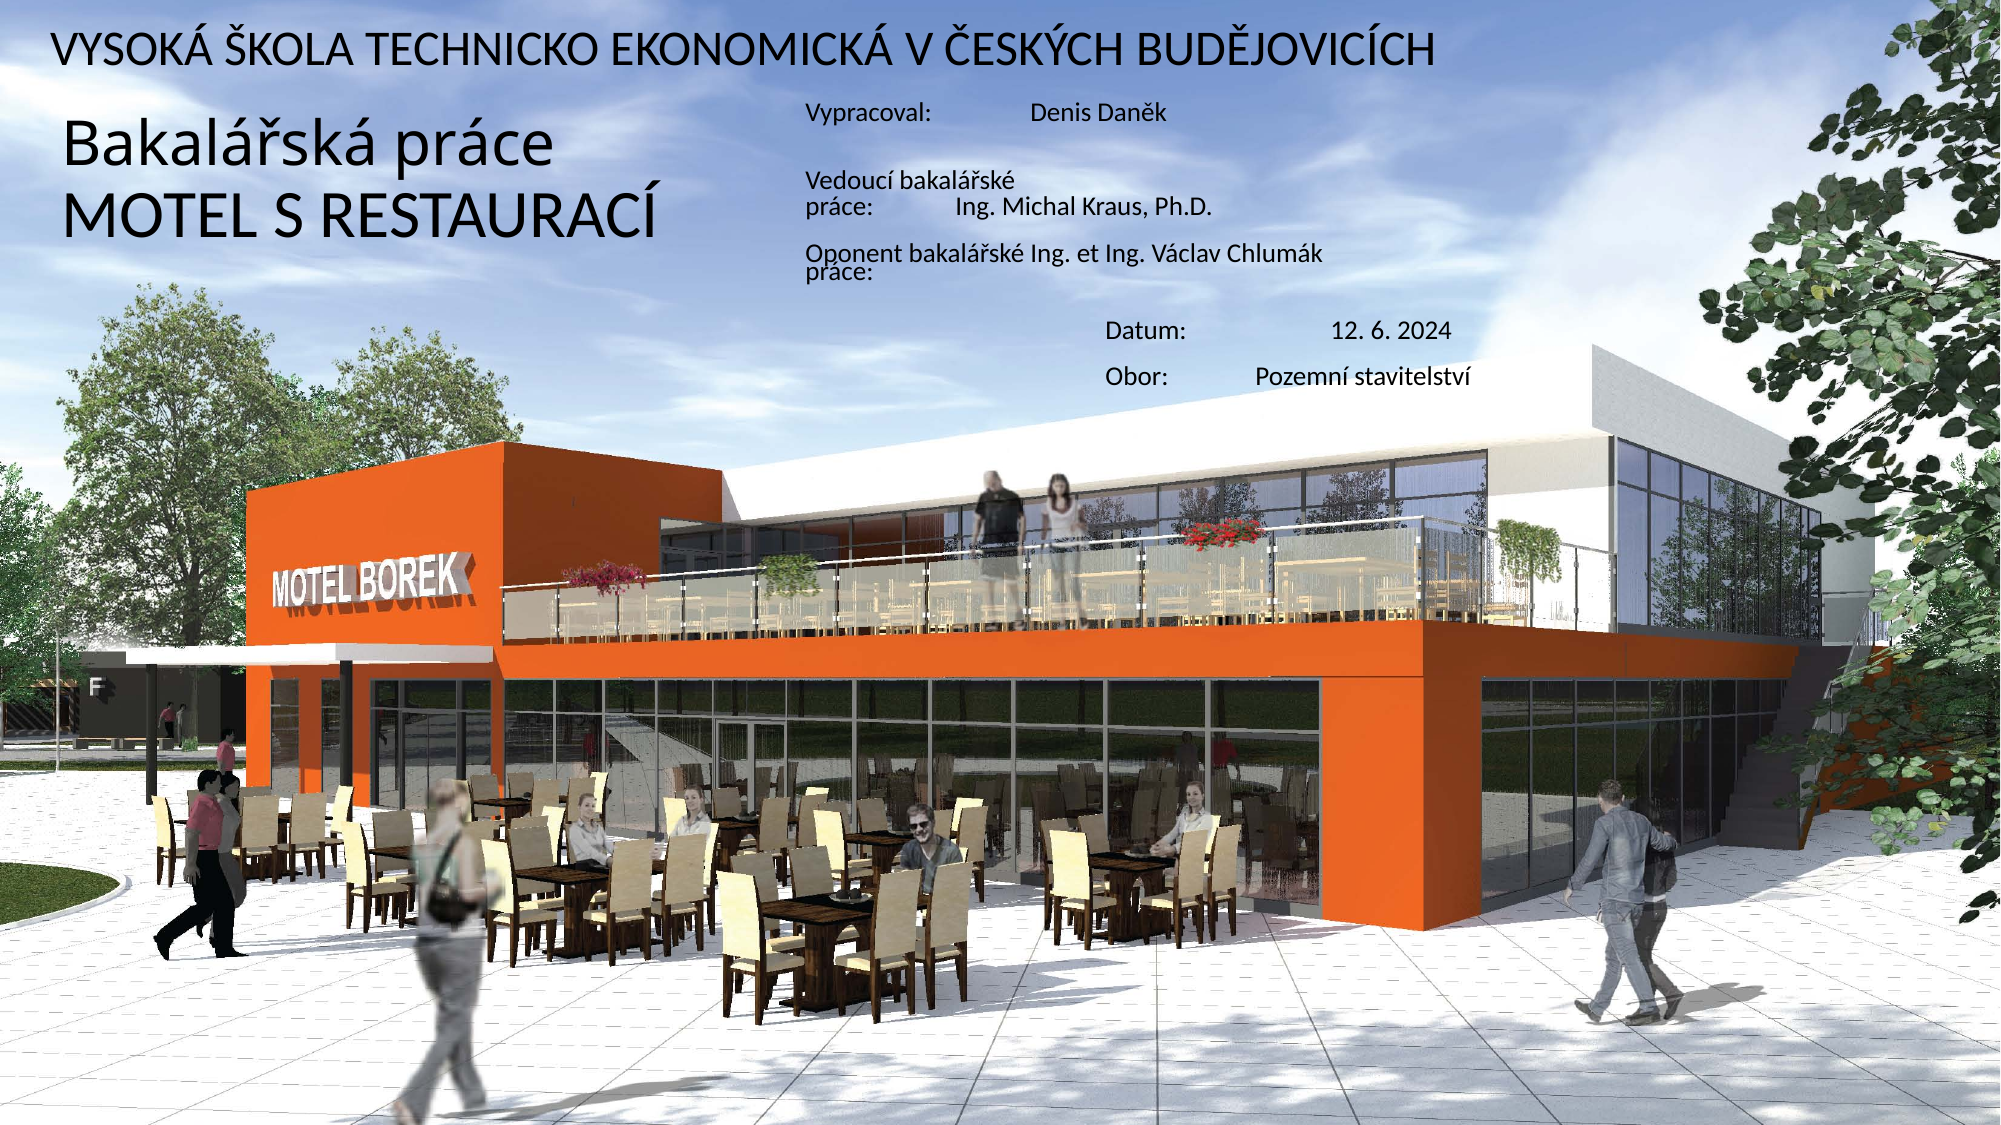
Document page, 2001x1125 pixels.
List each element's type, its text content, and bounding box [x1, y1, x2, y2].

title Bakalářská práce MOTEL S RESTAURACÍ [46, 215, 790, 365]
list Vypracoval: Denis Daněk Vedoucí bakalářské práce: Ing. Michal Kraus, Ph.D. Oponent bakalářské Ing. et Ing. Václav Chlumák práce: Datum: 12. 6. 2024 Obor: Pozemní stavitelství [790, 104, 1642, 402]
list VYSOKÁ ŠKOLA TECHNICKO EKONOMICKÁ V ČESKÝCH BUDĚJOVICÍCH [0, 38, 1762, 215]
picture [0, 0, 2000, 1125]
